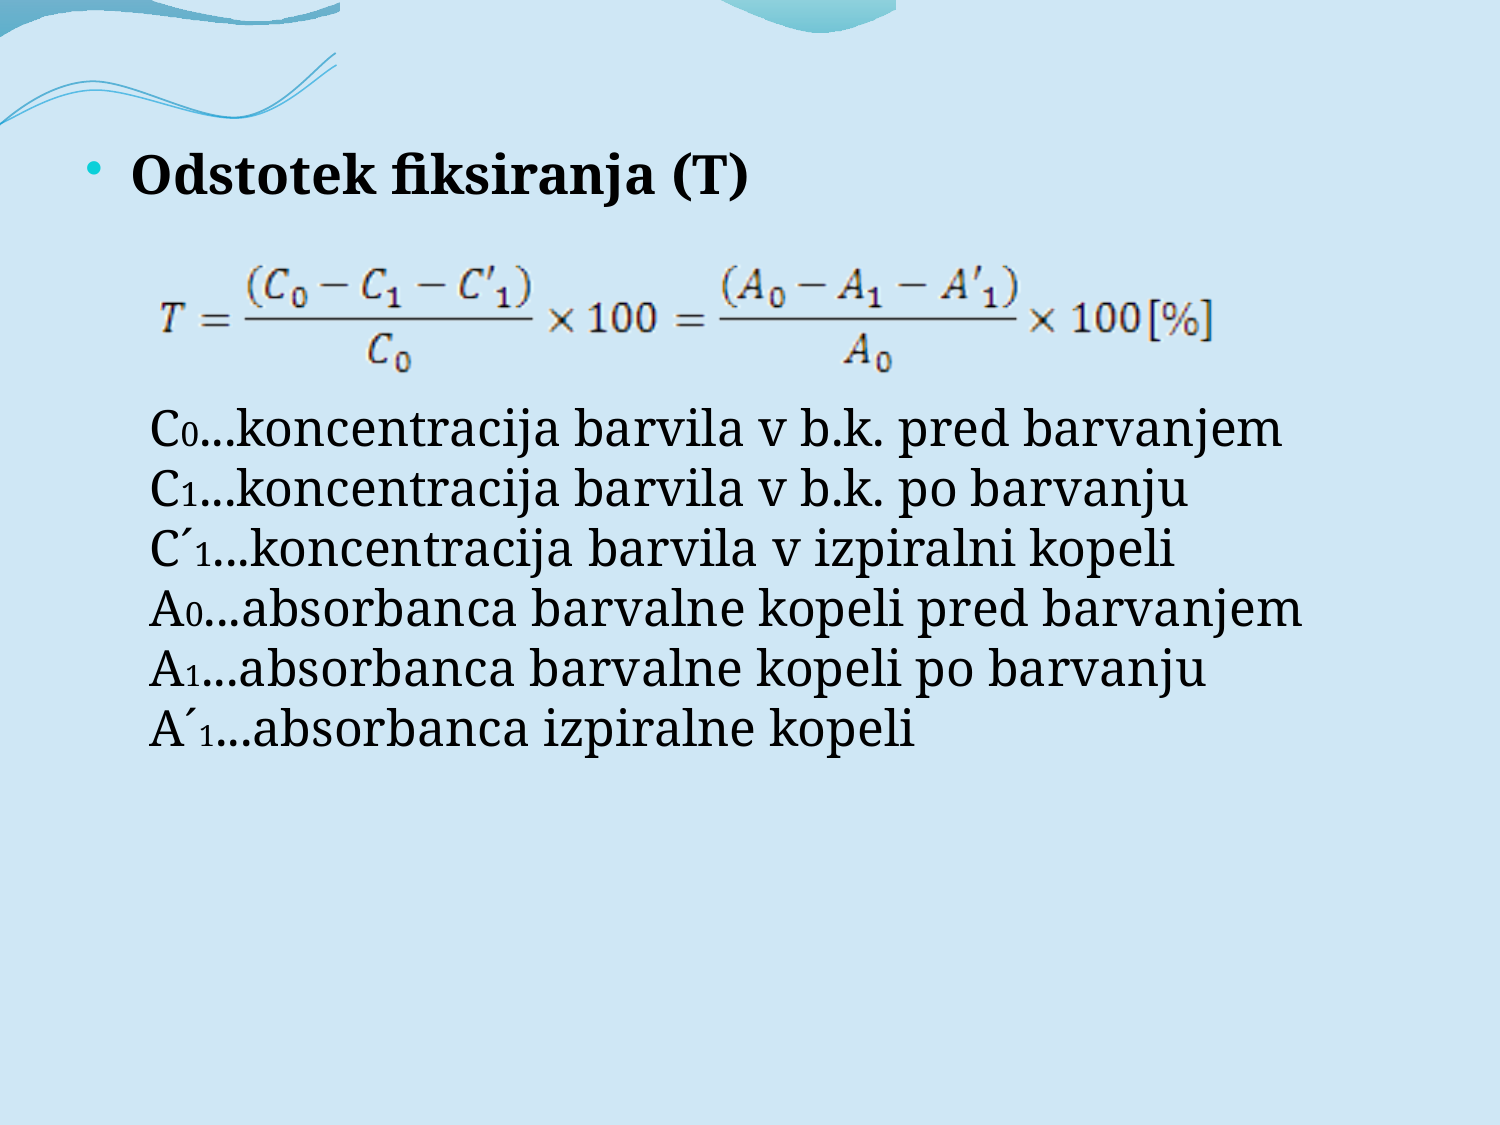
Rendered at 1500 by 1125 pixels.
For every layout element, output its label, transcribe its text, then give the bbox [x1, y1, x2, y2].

list Odstotek fiksiranja (T) C0...koncentracija barvila v b.k. pred barvanjem C1...koncentracija barvila v b.k. po barvanju C´1...koncentracija barvila v izpiralni kopeli A0...absorbanca barvalne kopeli pred barvanjem A1...absorbanca barvalne kopeli po barvanju A´1...absorbanca izpiralne kopeli [70, 140, 1421, 879]
picture [160, 263, 1216, 386]
